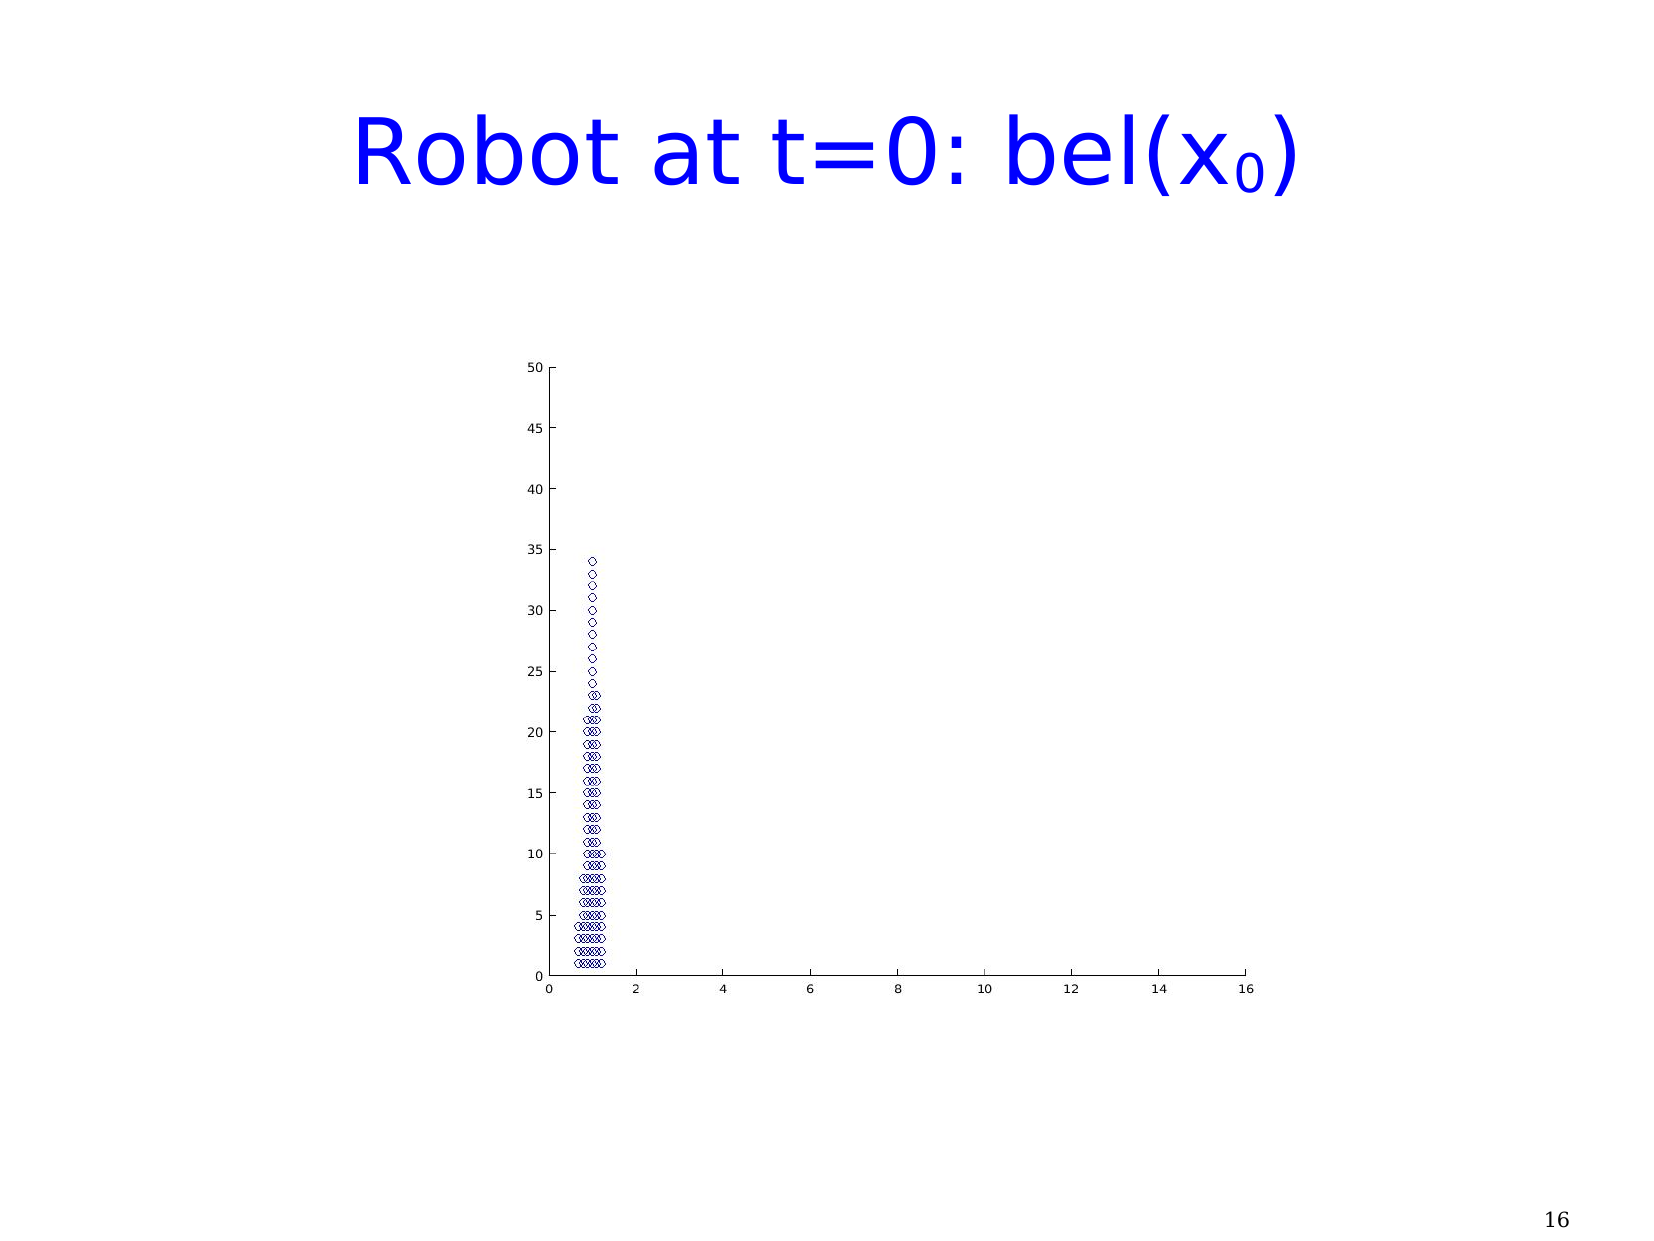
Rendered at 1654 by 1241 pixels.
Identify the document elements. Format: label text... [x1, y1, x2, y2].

picture [431, 310, 1331, 1057]
title Robot at t=0: bel(x0) [82, 49, 1571, 257]
